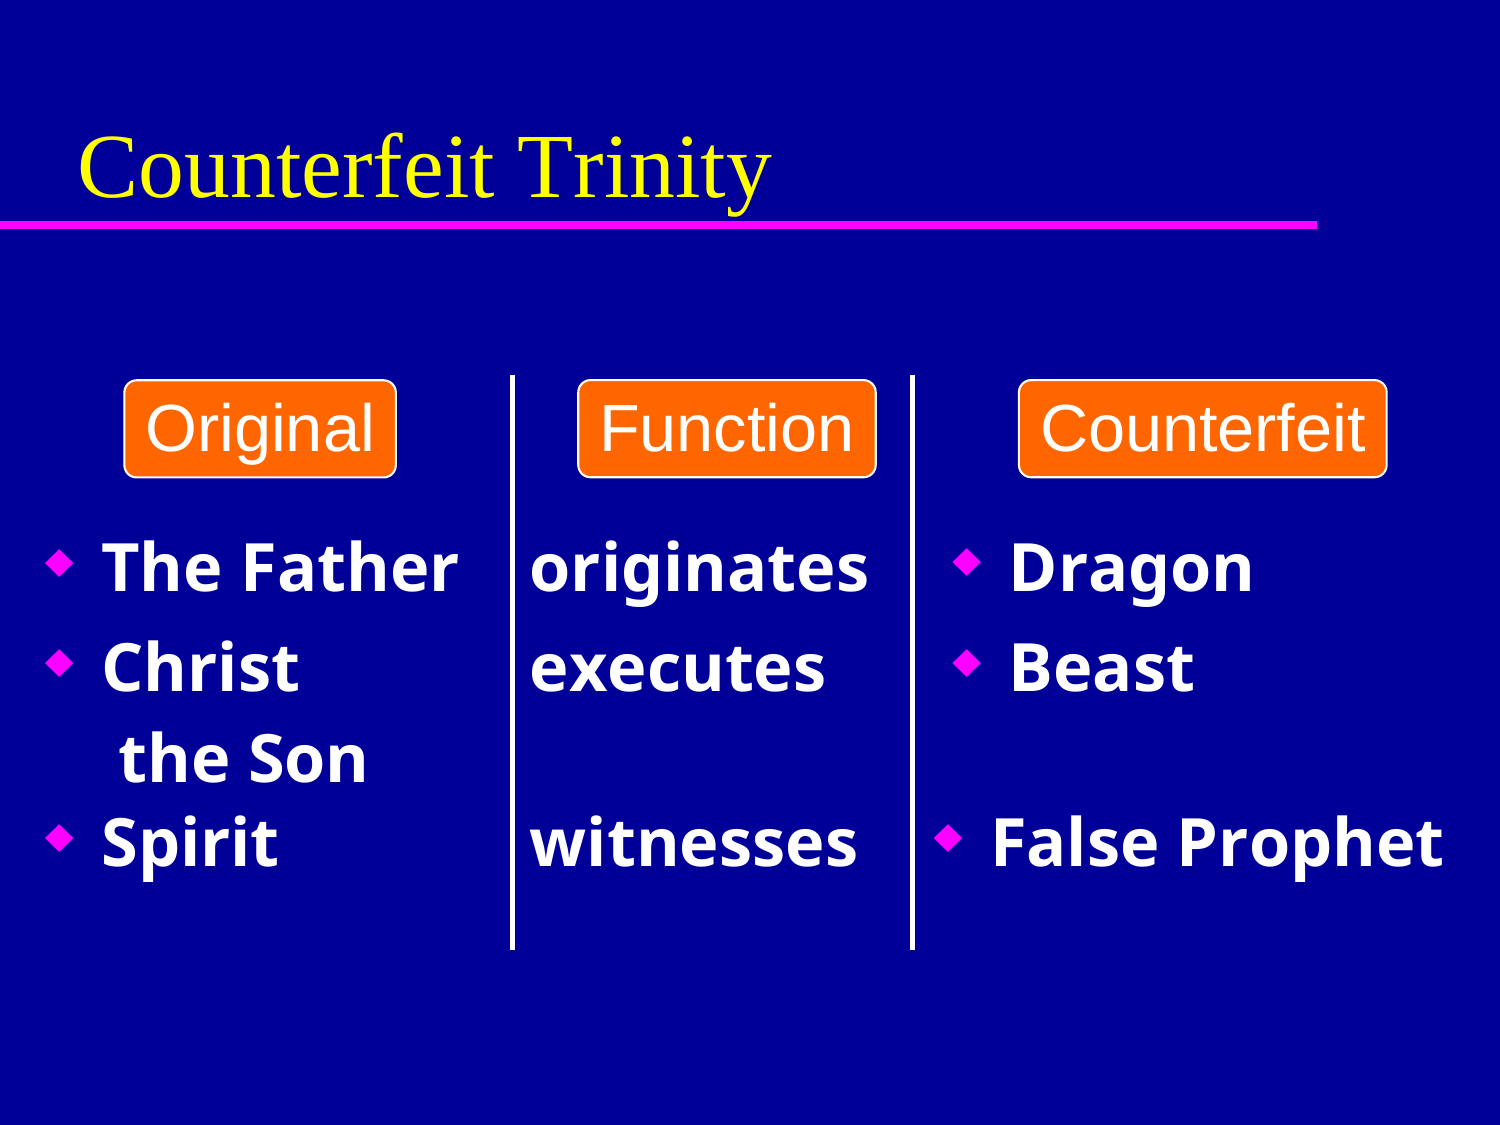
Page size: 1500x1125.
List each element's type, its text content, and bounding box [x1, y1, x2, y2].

text_box False Prophet [918, 787, 1500, 963]
text_box Beast [937, 613, 1476, 713]
text_box Christ executes the Son [30, 613, 925, 787]
text_box Original [124, 380, 396, 478]
text_box Function [578, 380, 876, 478]
text_box Dragon [937, 512, 1476, 613]
text_box The Father originates [30, 512, 925, 613]
text_box Counterfeit [1018, 380, 1387, 478]
text_box Spirit witnesses [30, 787, 918, 888]
title Counterfeit Trinity [62, 43, 1338, 225]
